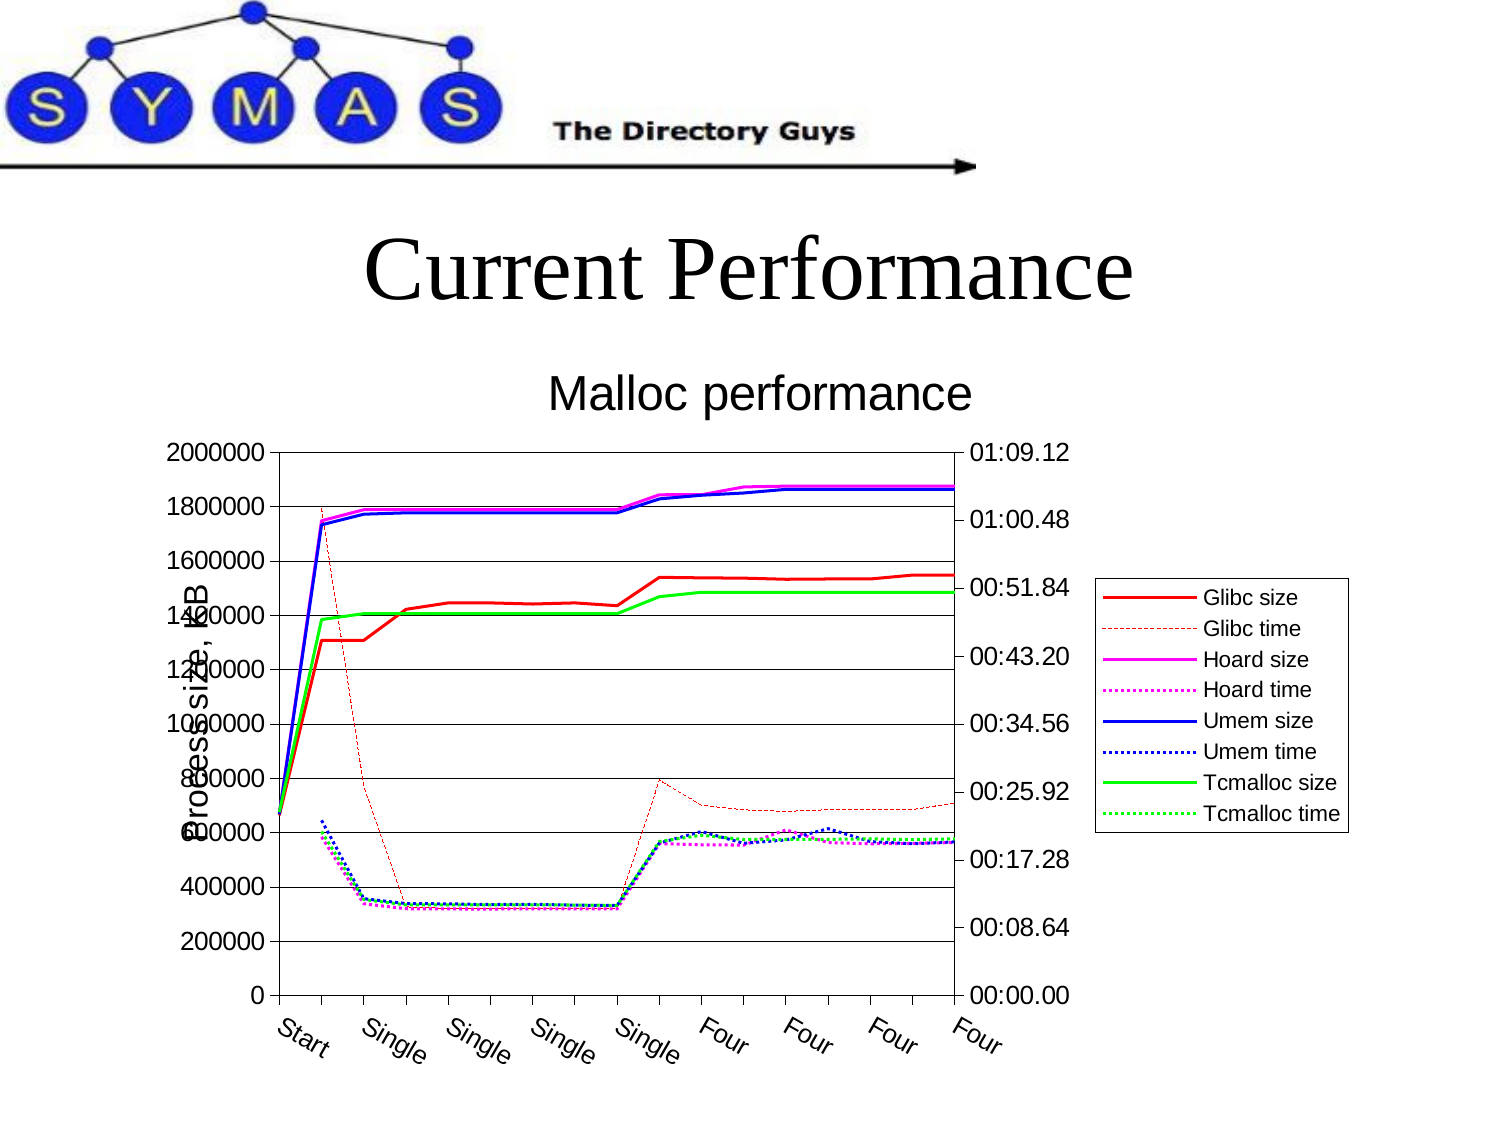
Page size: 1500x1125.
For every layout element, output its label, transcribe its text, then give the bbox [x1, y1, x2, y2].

picture [0, 0, 976, 188]
chart [141, 337, 1351, 1088]
title Current Performance [112, 187, 1388, 351]
